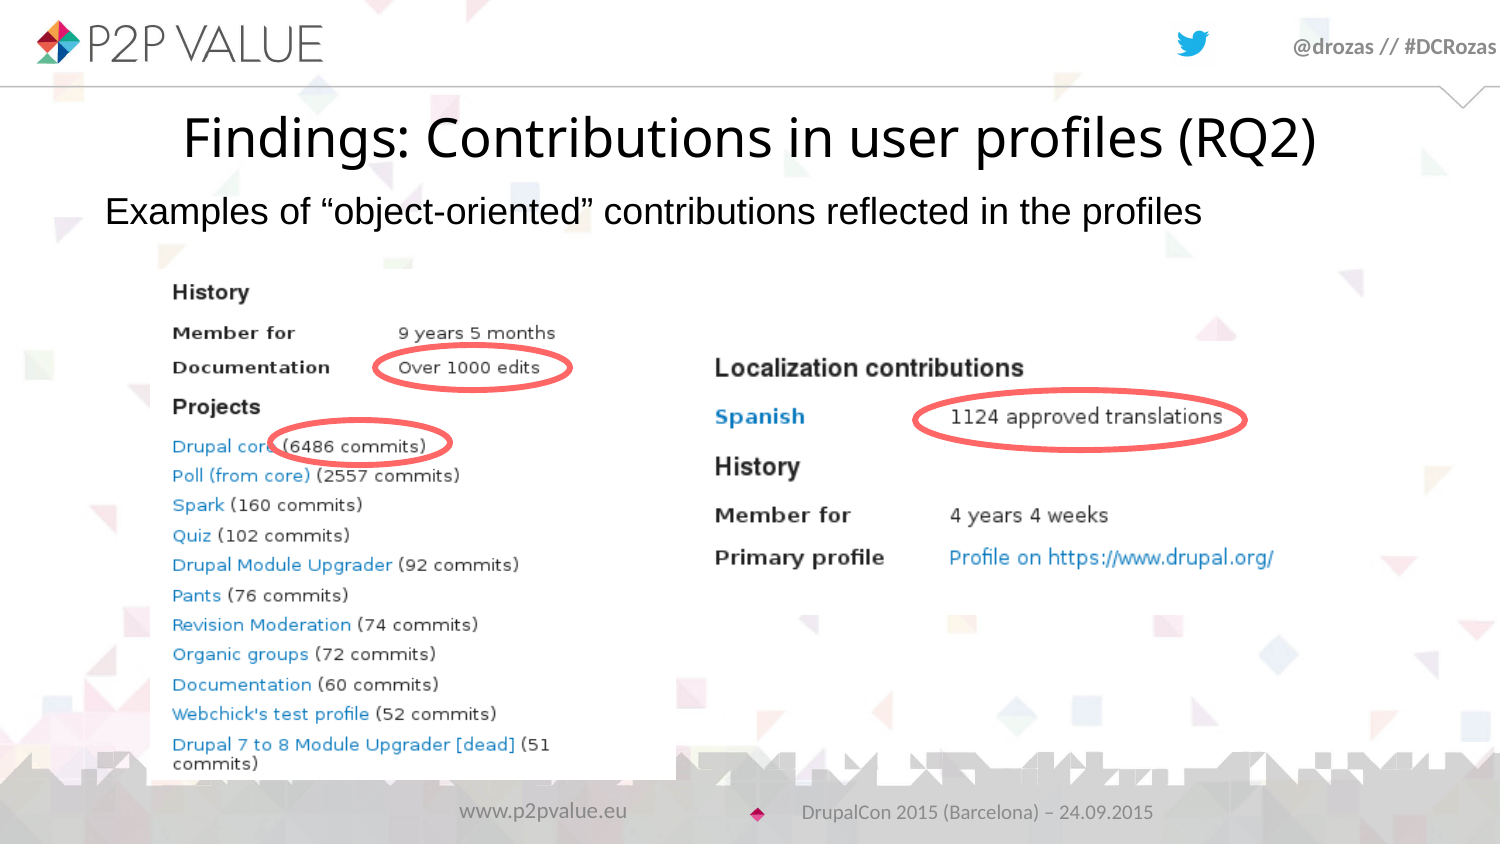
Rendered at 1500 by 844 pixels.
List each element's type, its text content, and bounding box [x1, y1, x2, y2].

text_box Examples of “object-oriented” contributions reflected in the profiles [90, 183, 1500, 241]
text_box DrupalCon 2015 (Barcelona) – 24.09.2015 [788, 788, 1481, 834]
picture [0, 0, 1500, 92]
text_box www.p2pvalue.eu [453, 789, 672, 829]
title Findings: Contributions in user profiles (RQ2) [0, 92, 1500, 181]
text_box @drozas // #DCRozas [1170, 15, 1500, 76]
picture [0, 181, 1500, 844]
